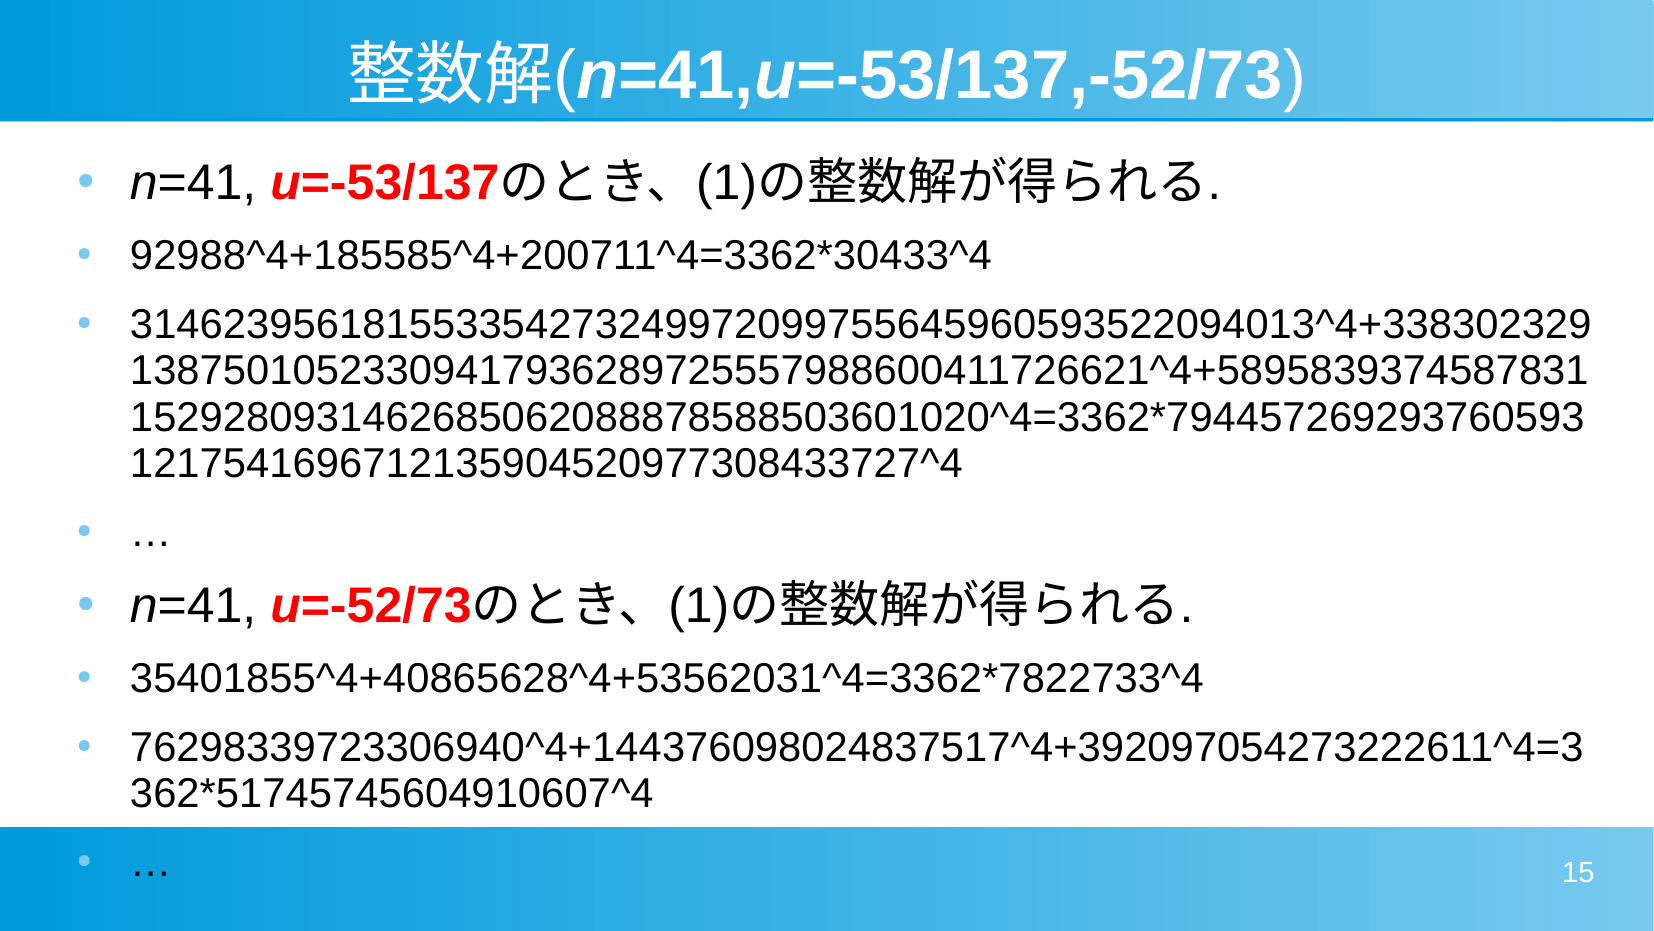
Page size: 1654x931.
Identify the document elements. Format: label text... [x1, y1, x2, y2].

title 整数解(n=41,u=-53/137,-52/73) [59, 29, 1595, 108]
list n=41, u=-53/137のとき、(1)の整数解が得られる. 92988^4+185585^4+200711^4=3362*30433^4 314623956181553354273249972099755645960593522094013^4+33830232913875010523309417936289725557988600411726621^4+58958393745878311529280931462685062088878588503601020^4=3362*7944572692937605931217541696712135904520977308433727^4 … n=41, u=-52/73のとき、(1)の整数解が得られる. 35401855^4+40865628^4+53562031^4=3362*7822733^4 76298339723306940^4+144376098024837517^4+392097054273222611^4=3362*51745745604910607^4 … [59, 118, 1595, 827]
